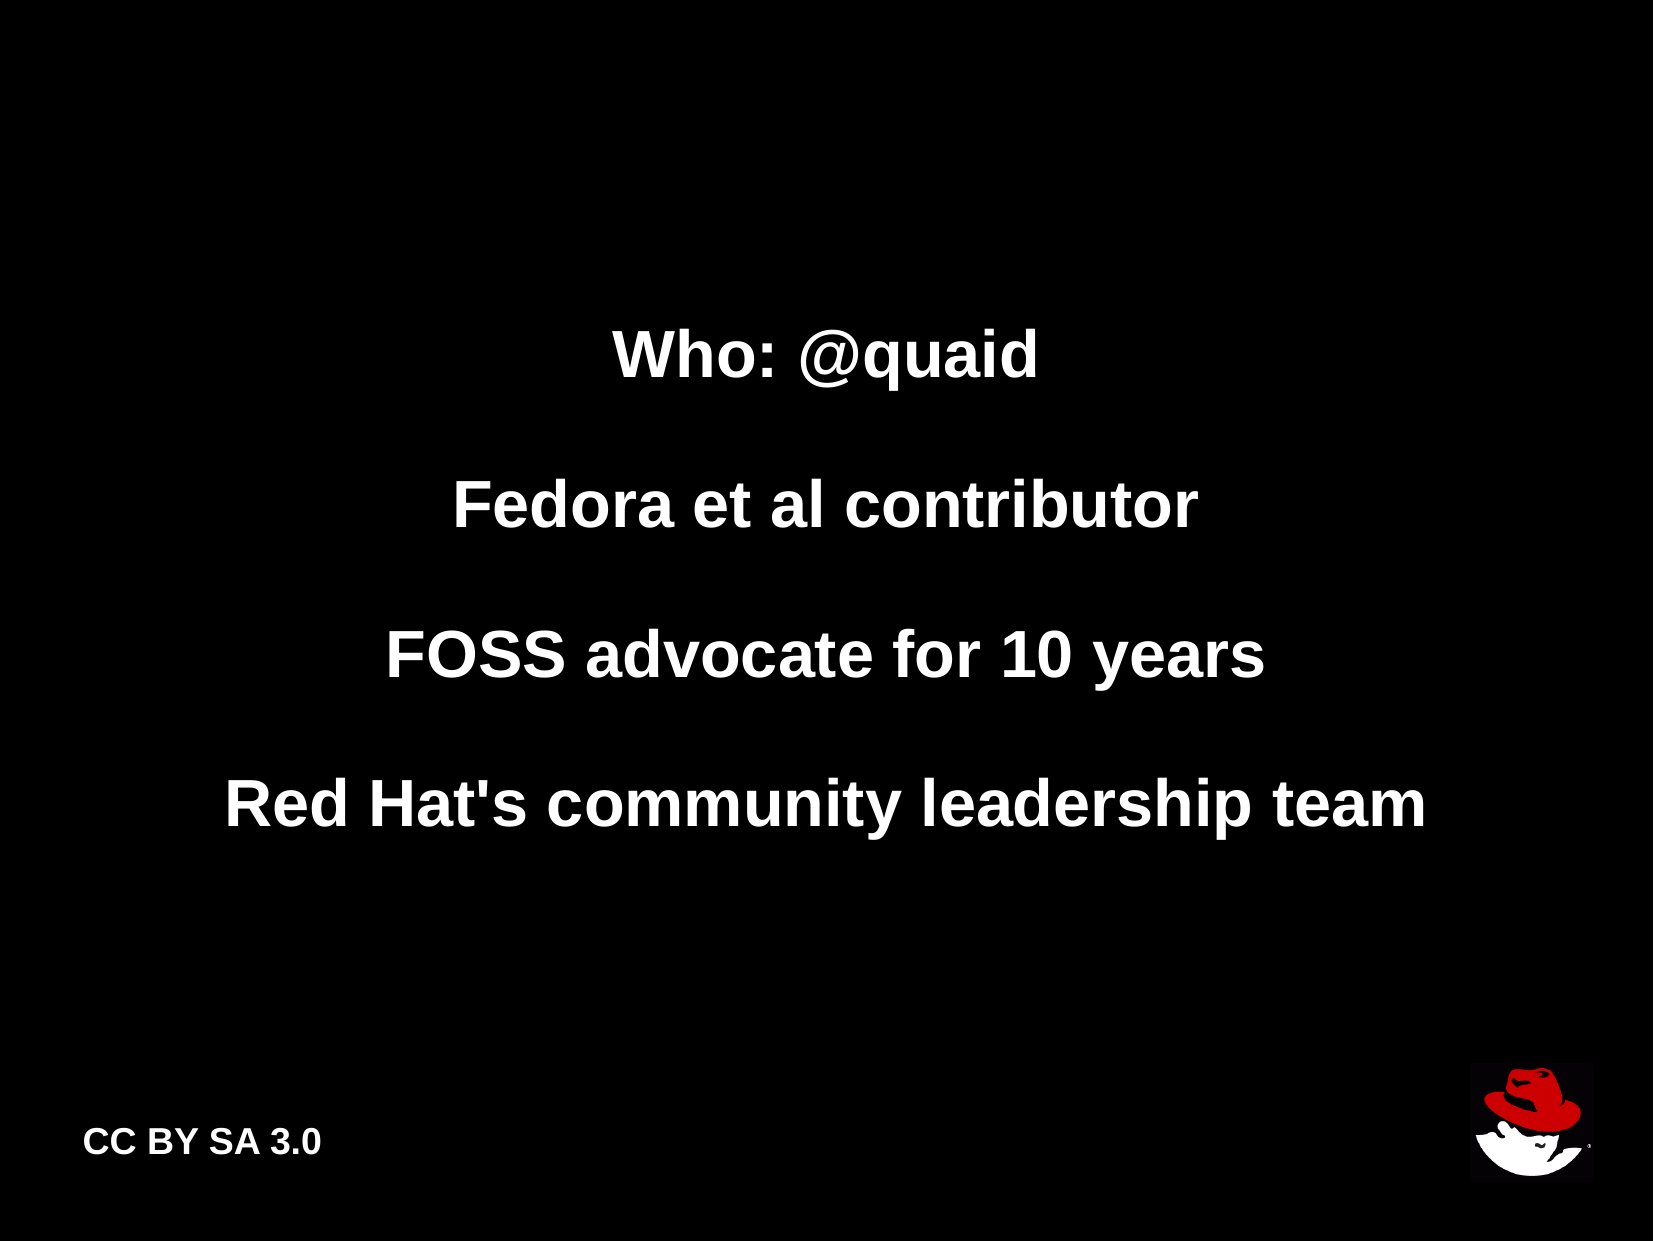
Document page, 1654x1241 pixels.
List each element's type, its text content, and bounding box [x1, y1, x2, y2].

picture [1470, 1063, 1594, 1182]
text_box CC BY SA 3.0 [82, 1109, 1571, 1174]
subtitle Who: @quaid Fedora et al contributor FOSS advocate for 10 years Red Hat's community leadership team [82, 49, 1571, 1109]
